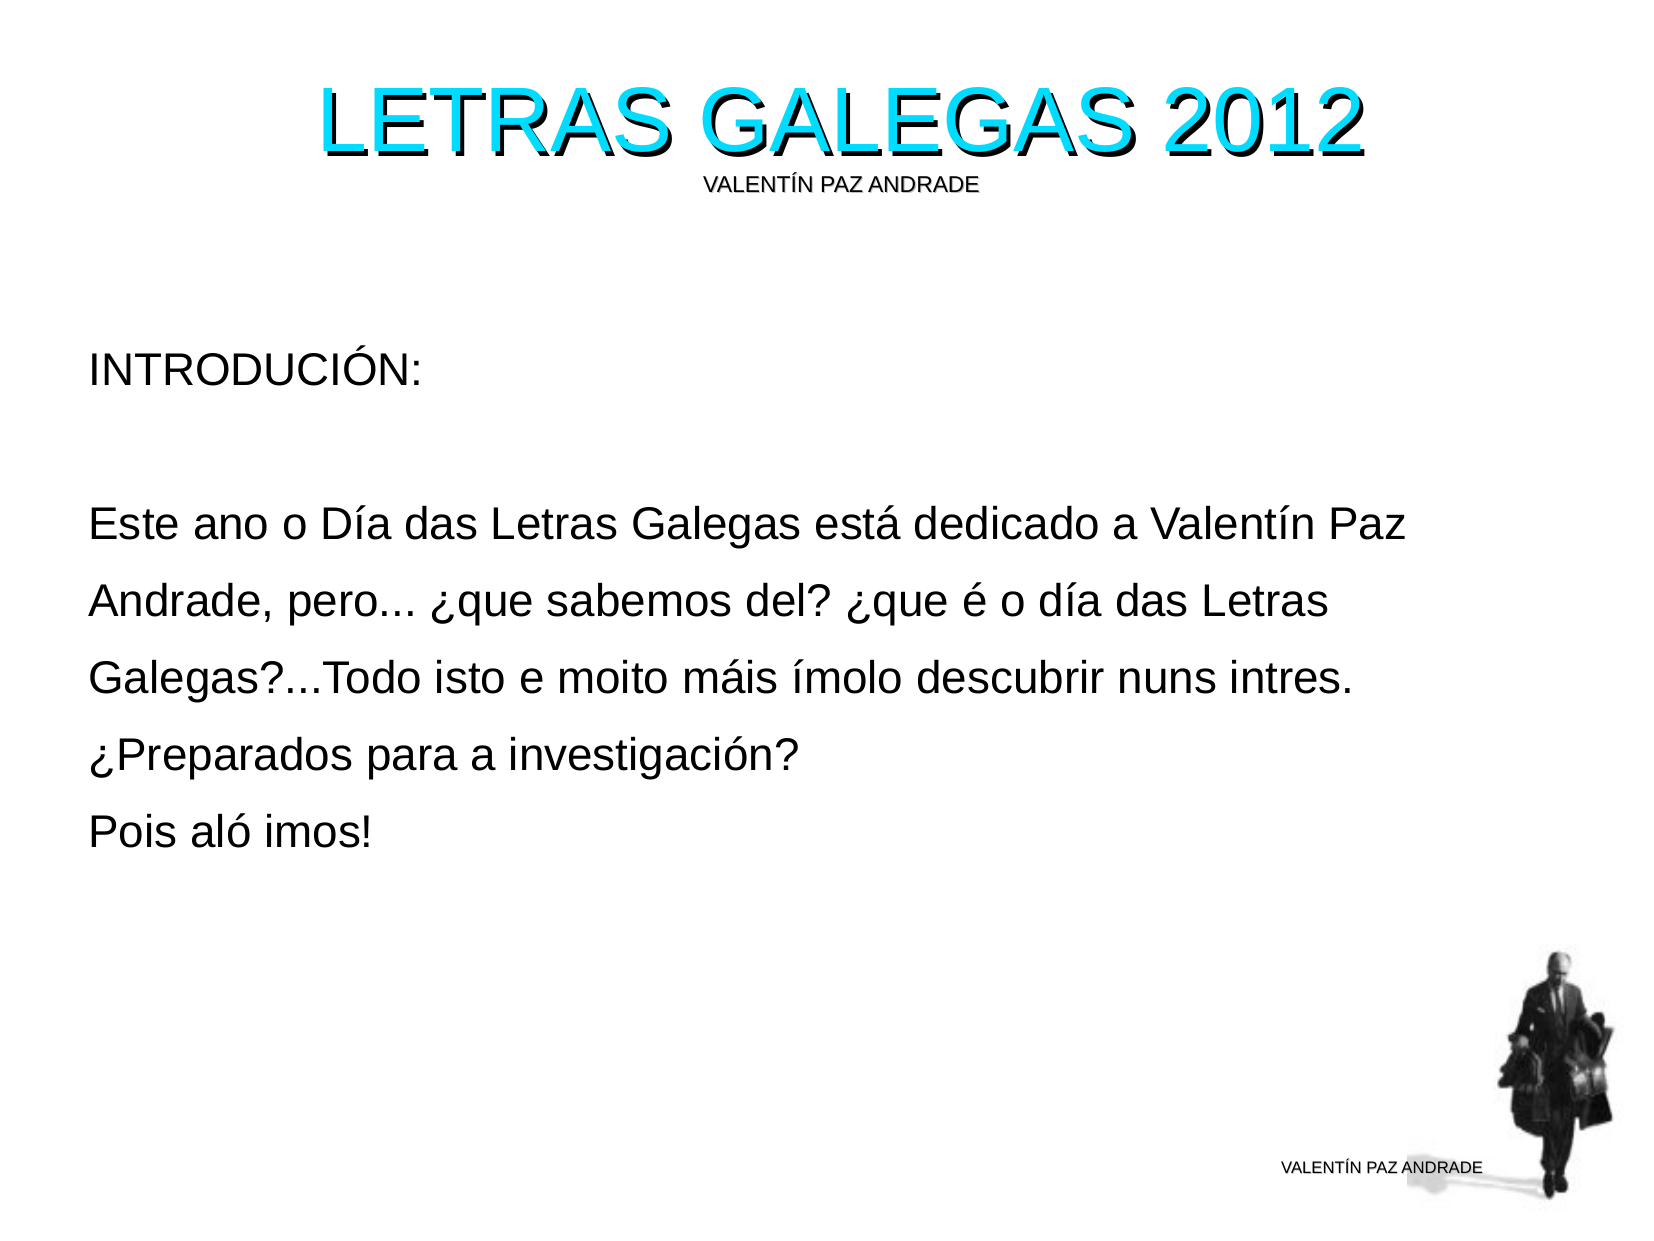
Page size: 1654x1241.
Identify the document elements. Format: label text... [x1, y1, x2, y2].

picture [1240, 944, 1625, 1216]
title INTRODUCIÓN: Este ano o Día das Letras Galegas está dedicado a Valentín Paz Andrade, pero... ¿que sabemos del? ¿que é o día das Letras Galegas?...Todo isto e moito máis ímolo descubrir nuns intres. ¿Preparados para a investigación? Pois aló imos! [88, 189, 1447, 1241]
title LETRAS GALEGAS 2012 VALENTÍN PAZ ANDRADE [265, 29, 1418, 189]
text_box VALENTÍN PAZ ANDRADE [1229, 1155, 1536, 1182]
